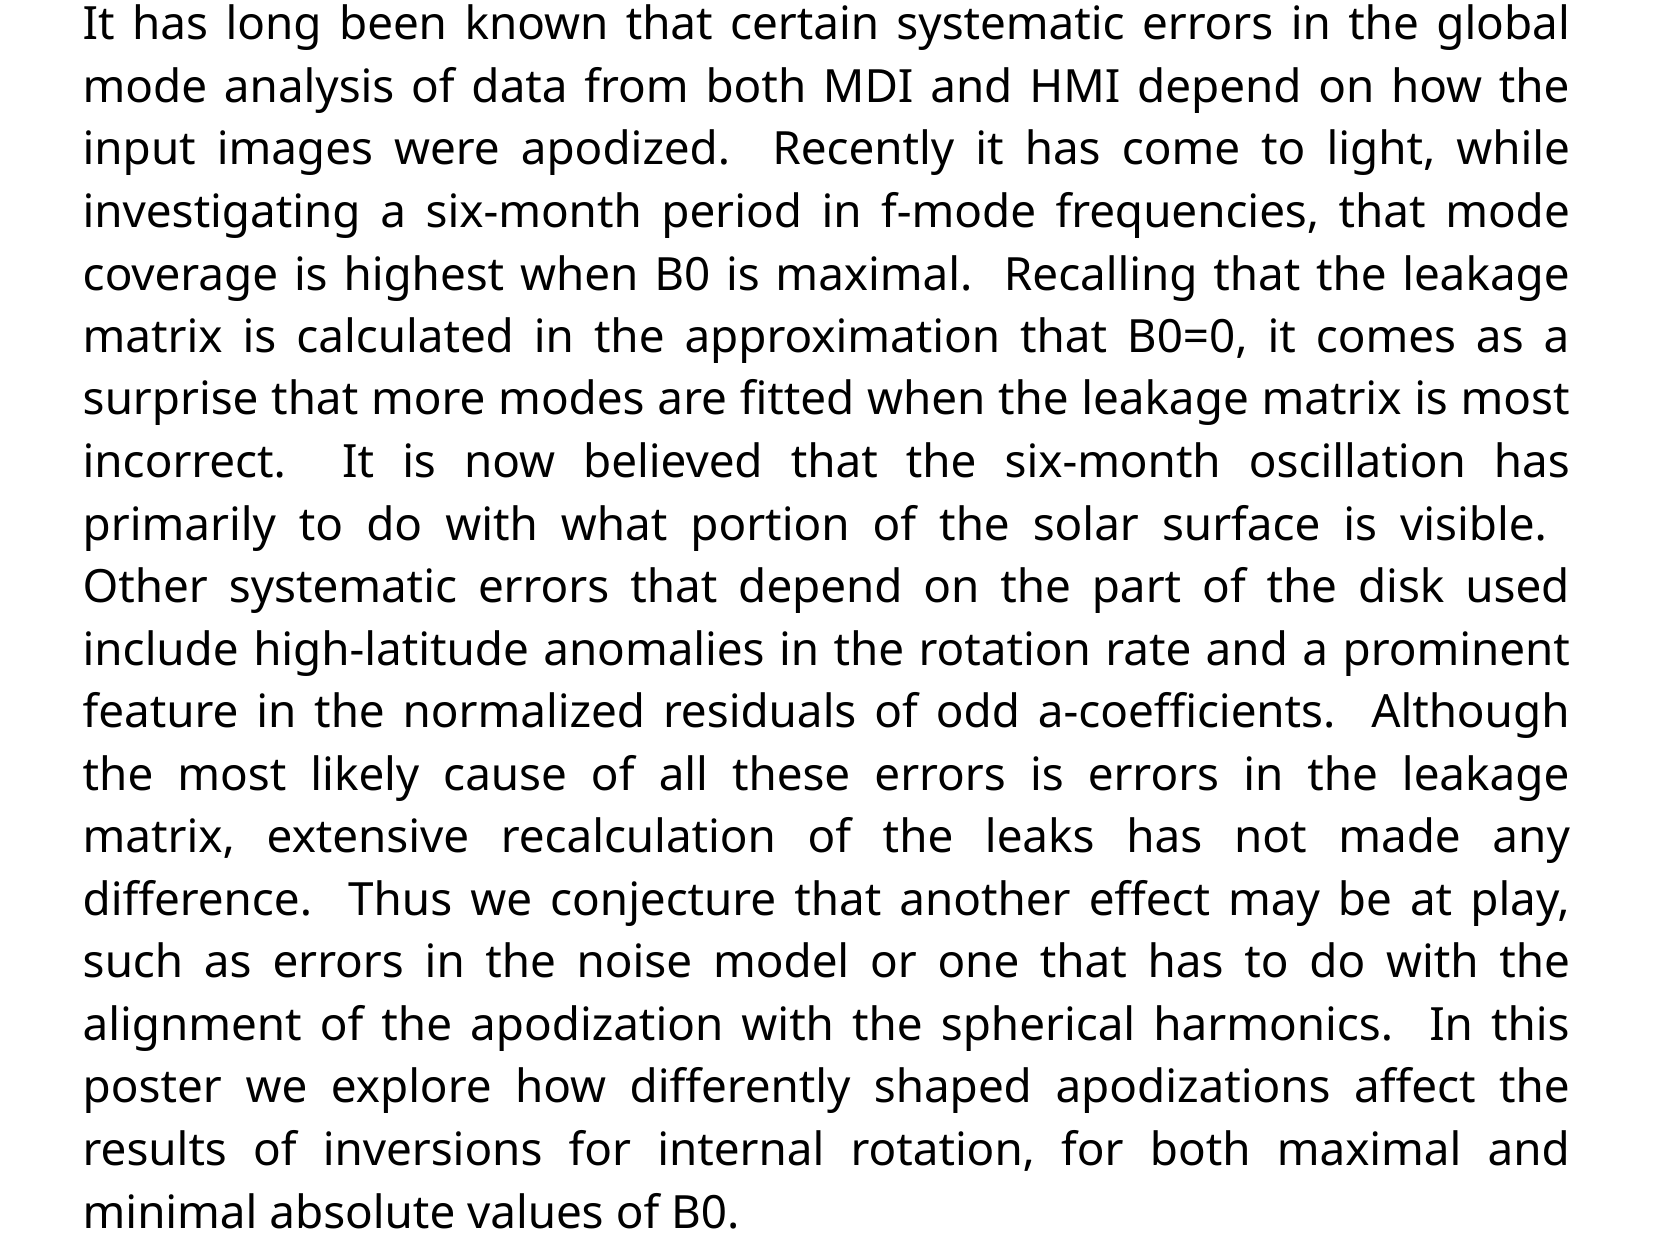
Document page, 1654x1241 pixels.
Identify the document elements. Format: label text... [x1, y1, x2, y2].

subtitle It has long been known that certain systematic errors in the global mode analysis of data from both MDI and HMI depend on how the input images were apodized. Recently it has come to light, while investigating a six-month period in f-mode frequencies, that mode coverage is highest when B0 is maximal. Recalling that the leakage matrix is calculated in the approximation that B0=0, it comes as a surprise that more modes are fitted when the leakage matrix is most incorrect. It is now believed that the six-month oscillation has primarily to do with what portion of the solar surface is visible. Other systematic errors that depend on the part of the disk used include high-latitude anomalies in the rotation rate and a prominent feature in the normalized residuals of odd a-coefficients. Although the most likely cause of all these errors is errors in the leakage matrix, extensive recalculation of the leaks has not made any difference. Thus we conjecture that another effect may be at play, such as errors in the noise model or one that has to do with the alignment of the apodization with the spherical harmonics. In this poster we explore how differently shaped apodizations affect the results of inversions for internal rotation, for both maximal and minimal absolute values of B0. [82, 1025, 1571, 1175]
text_box [82, 49, 1571, 1025]
